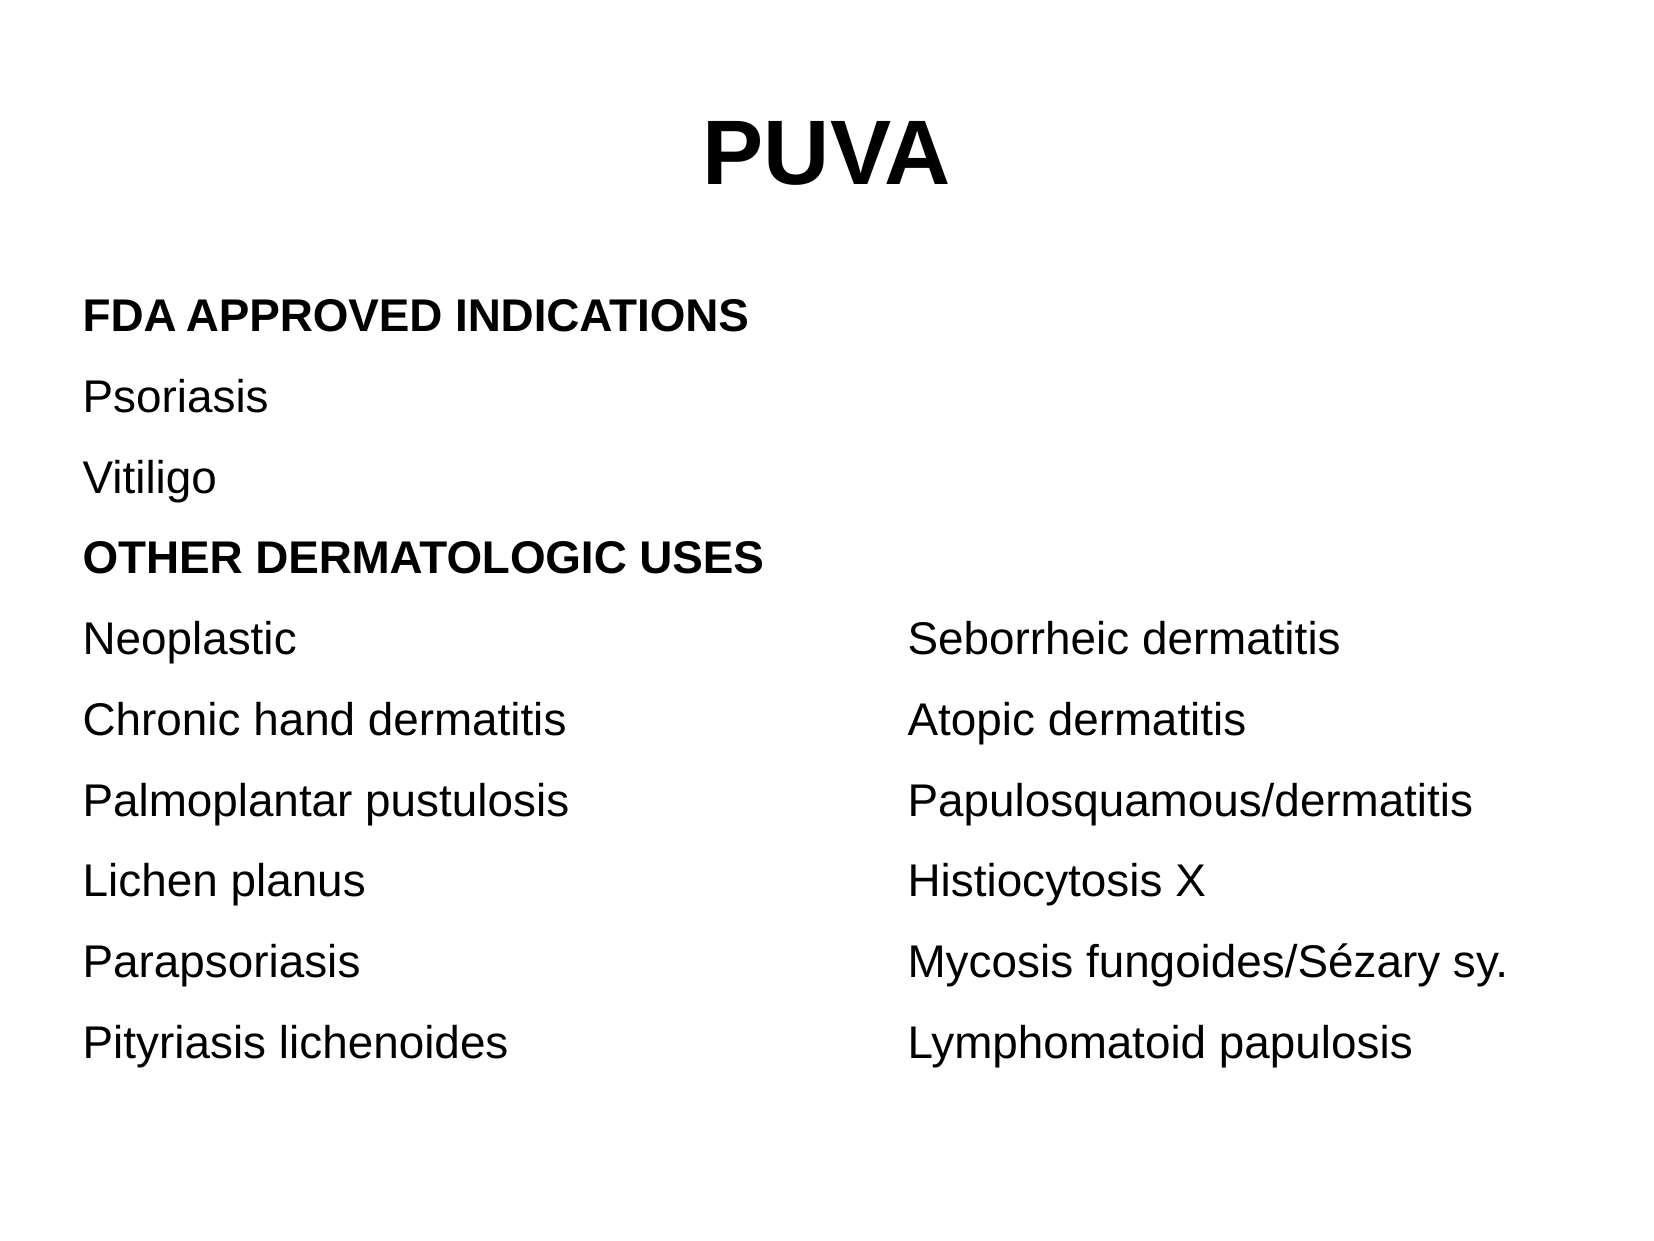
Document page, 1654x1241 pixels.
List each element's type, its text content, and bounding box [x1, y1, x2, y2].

list FDA APPROVED INDICATIONS Psoriasis Vitiligo OTHER DERMATOLOGIC USES Neoplastic Seborrheic dermatitis Chronic hand dermatitis Atopic dermatitis Palmoplantar pustulosis Papulosquamous/dermatitis Lichen planus Histiocytosis X Parapsoriasis Mycosis fungoides/Sézary sy. Pityriasis lichenoides Lymphomatoid papulosis [82, 290, 1571, 1241]
title PUVA [82, 49, 1571, 257]
